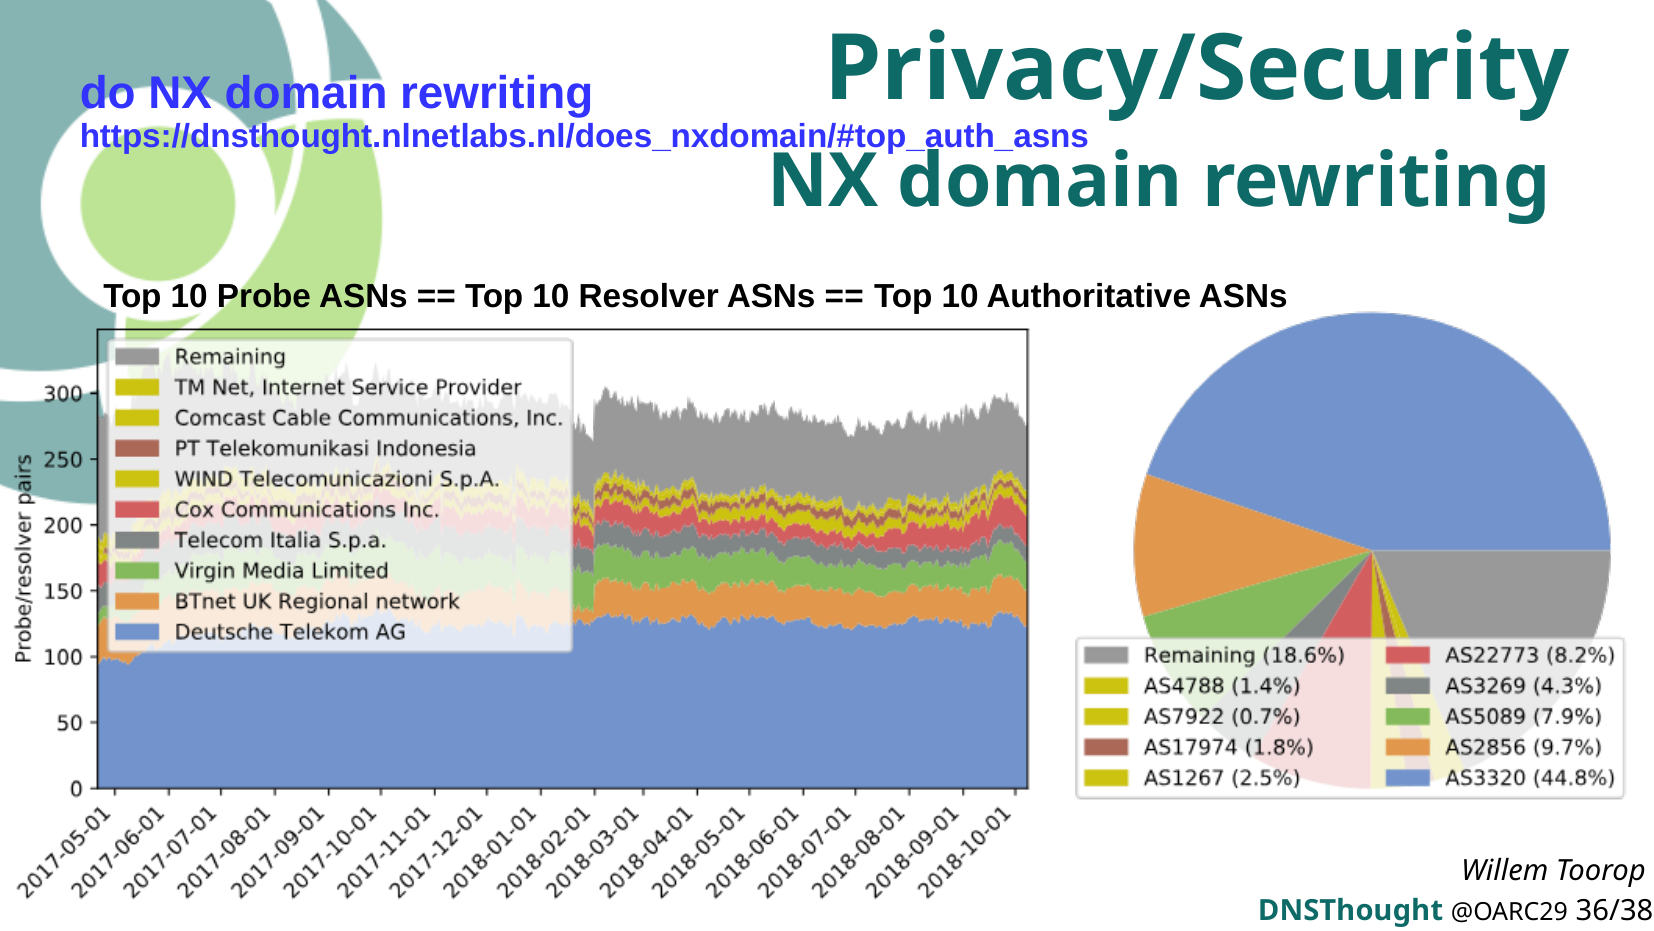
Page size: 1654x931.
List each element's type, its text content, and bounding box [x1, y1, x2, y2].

text_box do NX domain rewriting https://dnsthought.nlnetlabs.nl/does_nxdomain/#top_auth_asns [64, 59, 1176, 149]
picture [0, 0, 1050, 918]
title Privacy/Security NX domain rewriting [35, 0, 1571, 255]
text_box Top 10 Probe ASNs == Top 10 Resolver ASNs == Top 10 Authoritative ASNs [88, 270, 1518, 361]
picture [1062, 265, 1654, 829]
